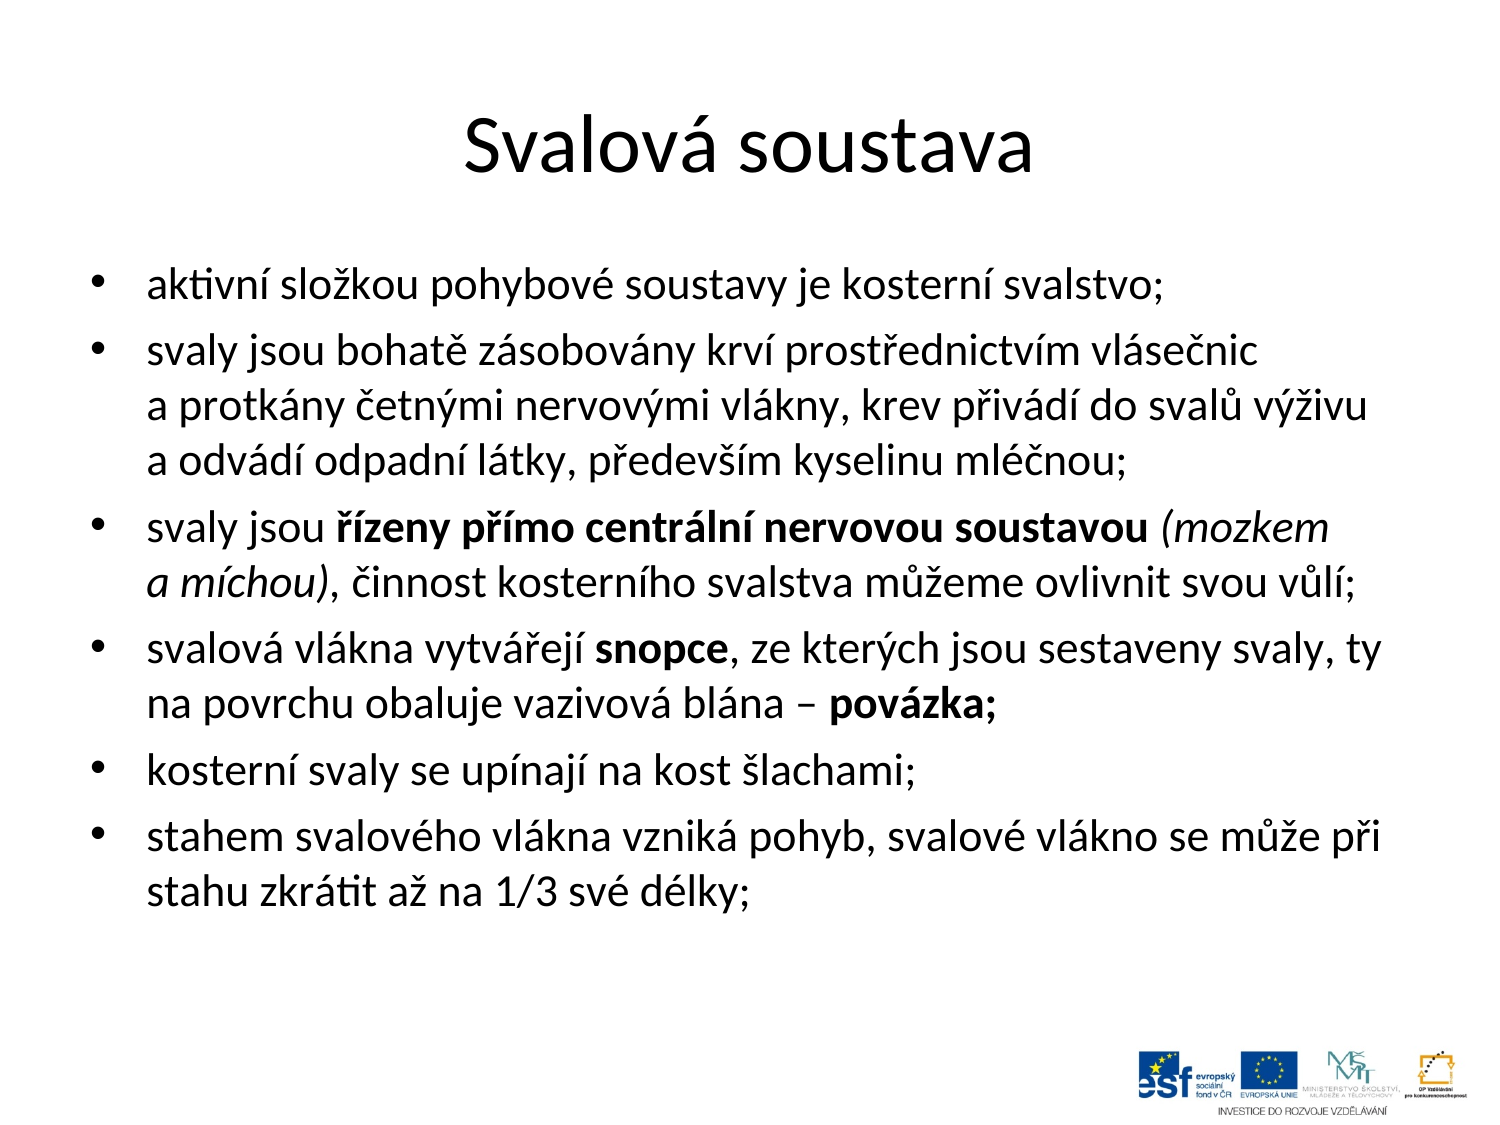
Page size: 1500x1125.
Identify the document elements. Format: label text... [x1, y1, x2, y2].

title Svalová soustava [75, 45, 1426, 233]
picture [1125, 1035, 1476, 1125]
list aktivní složkou pohybové soustavy je kosterní svalstvo; svaly jsou bohatě zásobovány krví prostřednictvím vlásečnic a protkány četnými nervovými vlákny, krev přivádí do svalů výživu a odvádí odpadní látky, především kyselinu mléčnou; svaly jsou řízeny přímo centrální nervovou soustavou (mozkem a míchou), činnost kosterního svalstva můžeme ovlivnit svou vůlí; svalová vlákna vytvářejí snopce, ze kterých jsou sestaveny svaly, ty na povrchu obaluje vazivová blána – povázka; kosterní svaly se upínají na kost šlachami; stahem svalového vlákna vzniká pohyb, svalové vlákno se může při stahu zkrátit až na 1/3 své délky; [75, 246, 1426, 989]
